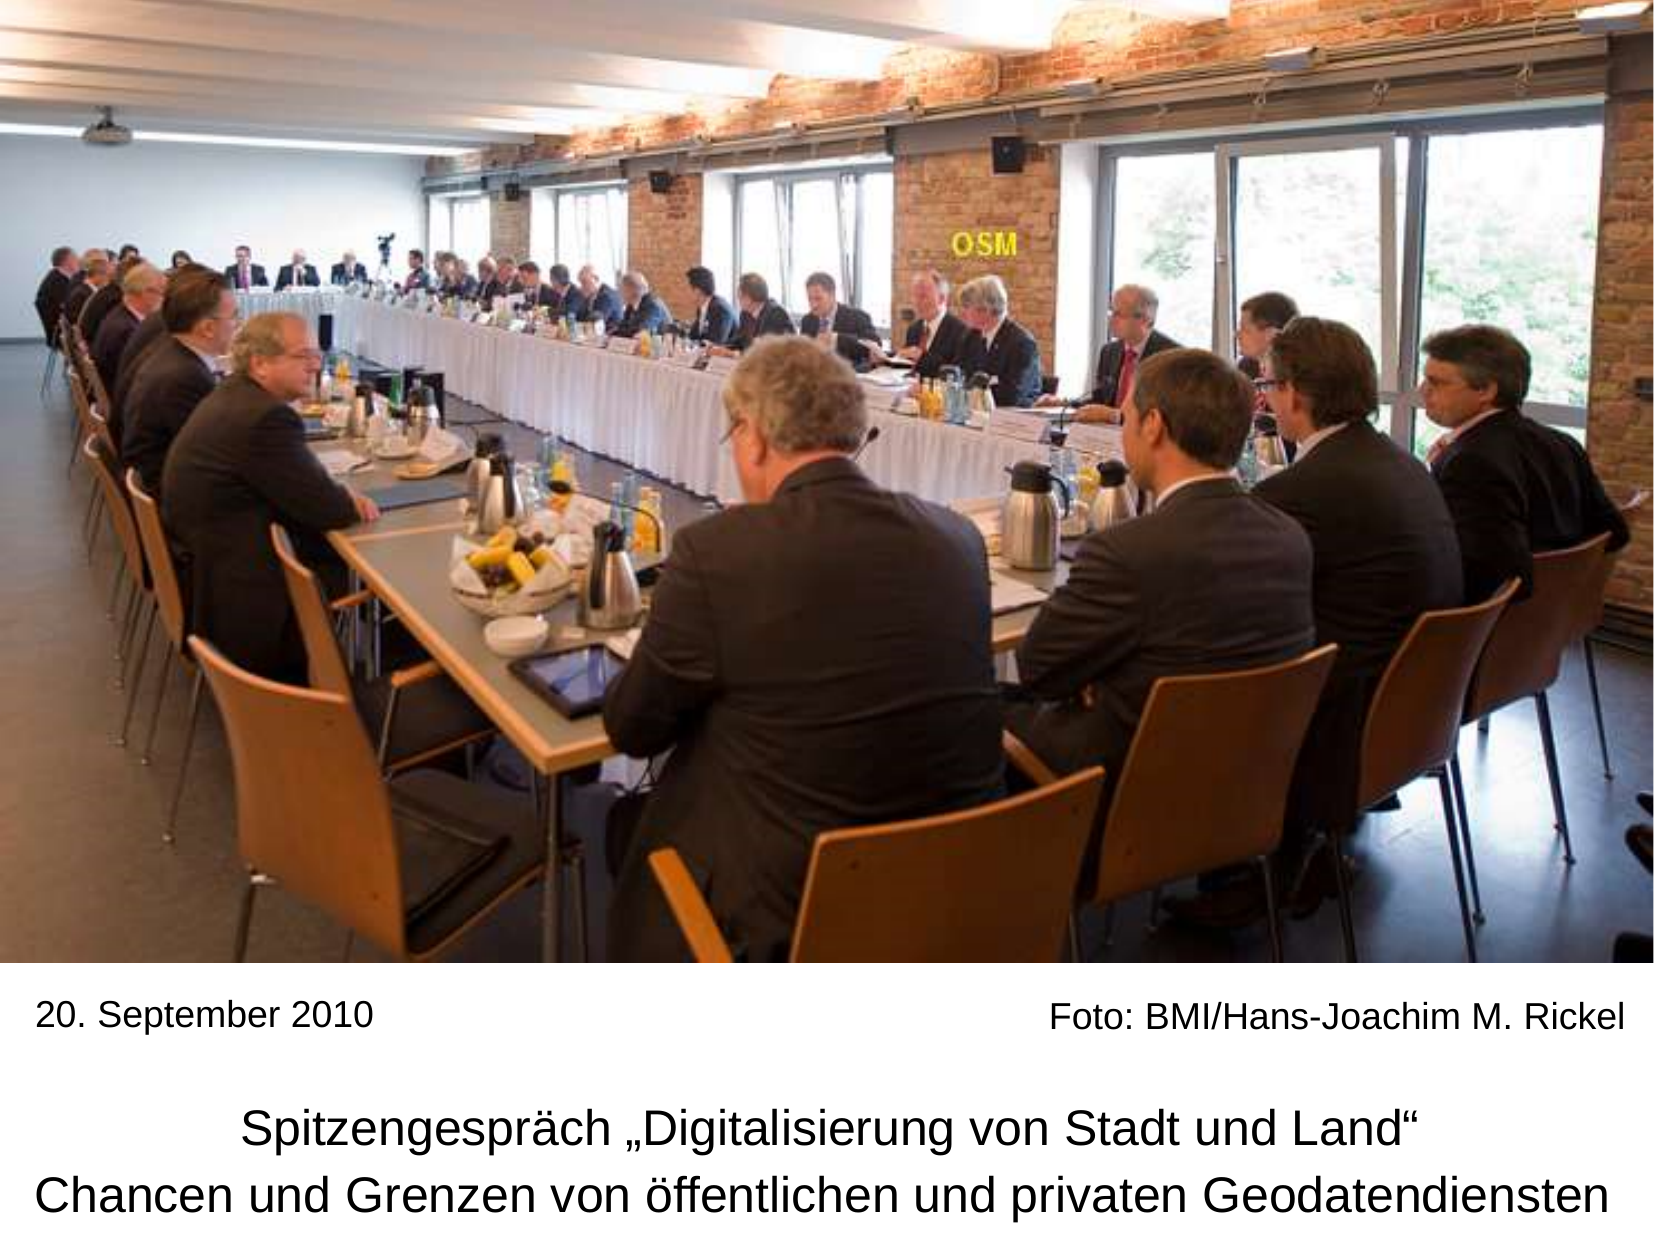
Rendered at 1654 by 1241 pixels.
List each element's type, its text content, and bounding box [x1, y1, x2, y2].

text_box 20. September 2010 [20, 986, 414, 1044]
text_box Foto: BMI/Hans-Joachim M. Rickel [1001, 988, 1641, 1046]
text_box Spitzengespräch „Digitalisierung von Stadt und Land“ Chancen und Grenzen von öffentlichen und privaten Geodatendiensten [3, 1081, 1654, 1220]
picture [0, 0, 1654, 963]
